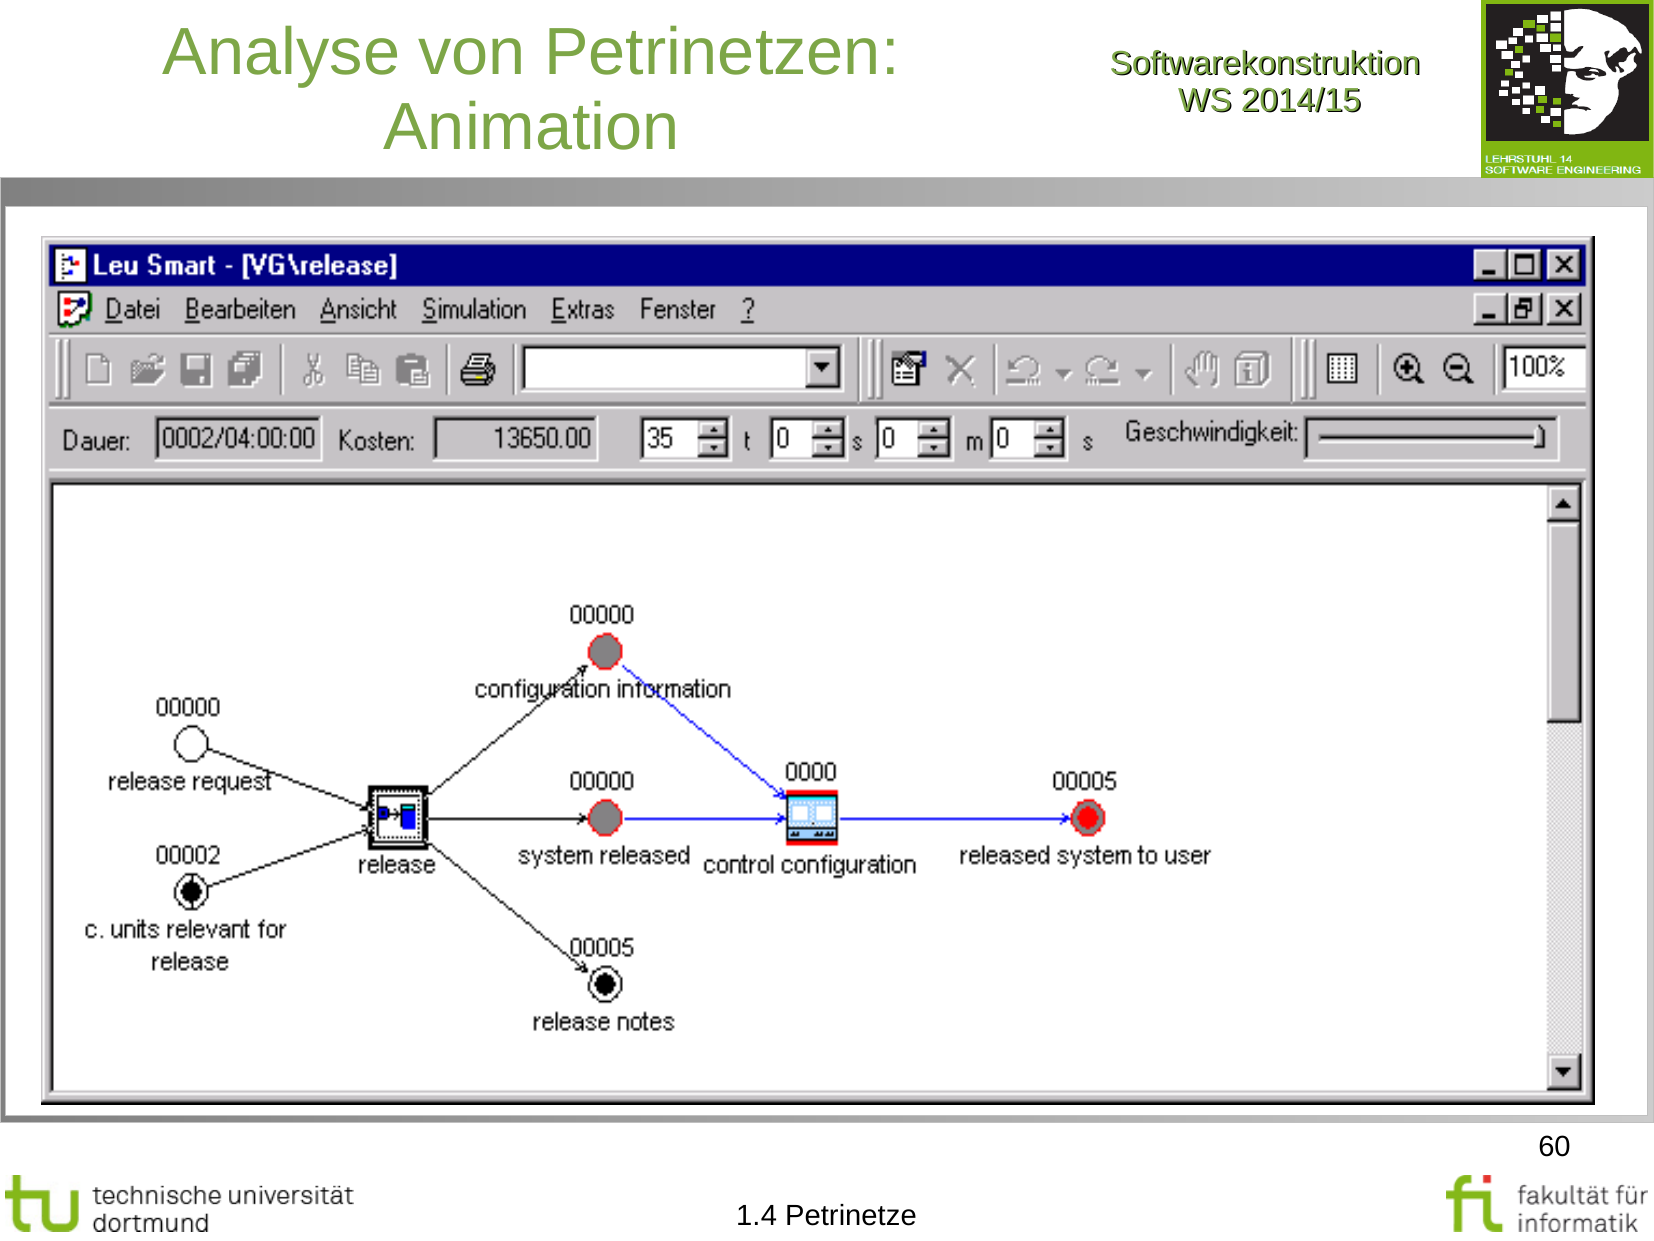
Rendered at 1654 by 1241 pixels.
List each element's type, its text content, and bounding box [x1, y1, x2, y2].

picture [1481, 0, 1654, 178]
picture [1446, 1175, 1648, 1232]
title Analyse von Petrinetzen: Animation [0, 0, 1063, 178]
picture [5, 1175, 354, 1232]
picture [41, 236, 1595, 1105]
